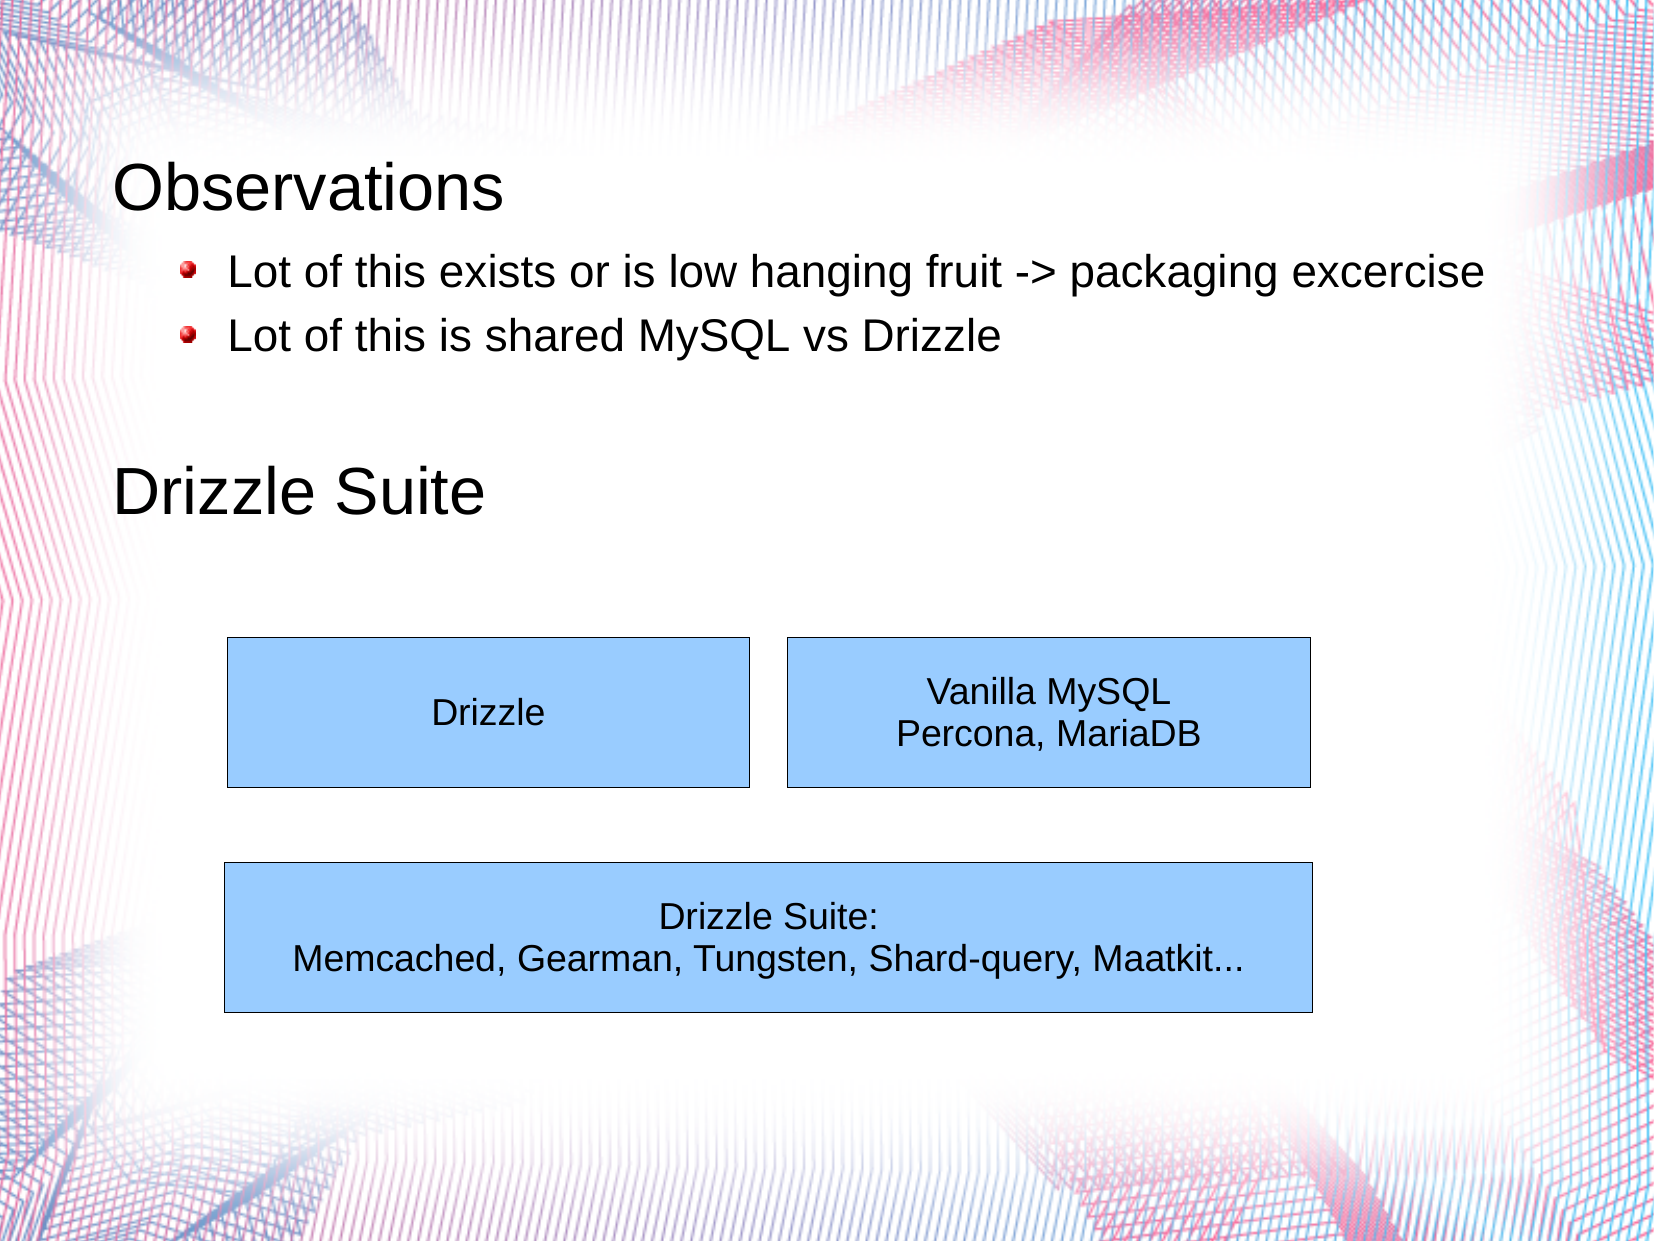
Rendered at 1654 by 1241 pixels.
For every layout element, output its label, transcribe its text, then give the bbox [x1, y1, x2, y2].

text_box Drizzle Suite: Memcached, Gearman, Tungsten, Shard-query, Maatkit... [224, 862, 1313, 1013]
list Observations Lot of this exists or is low hanging fruit -> packaging excercise Lot of this is shared MySQL vs Drizzle Drizzle Suite [112, 150, 1571, 1094]
text_box Drizzle [227, 637, 750, 788]
picture [0, 0, 1654, 1241]
text_box Vanilla MySQL Percona, MariaDB [787, 637, 1311, 788]
